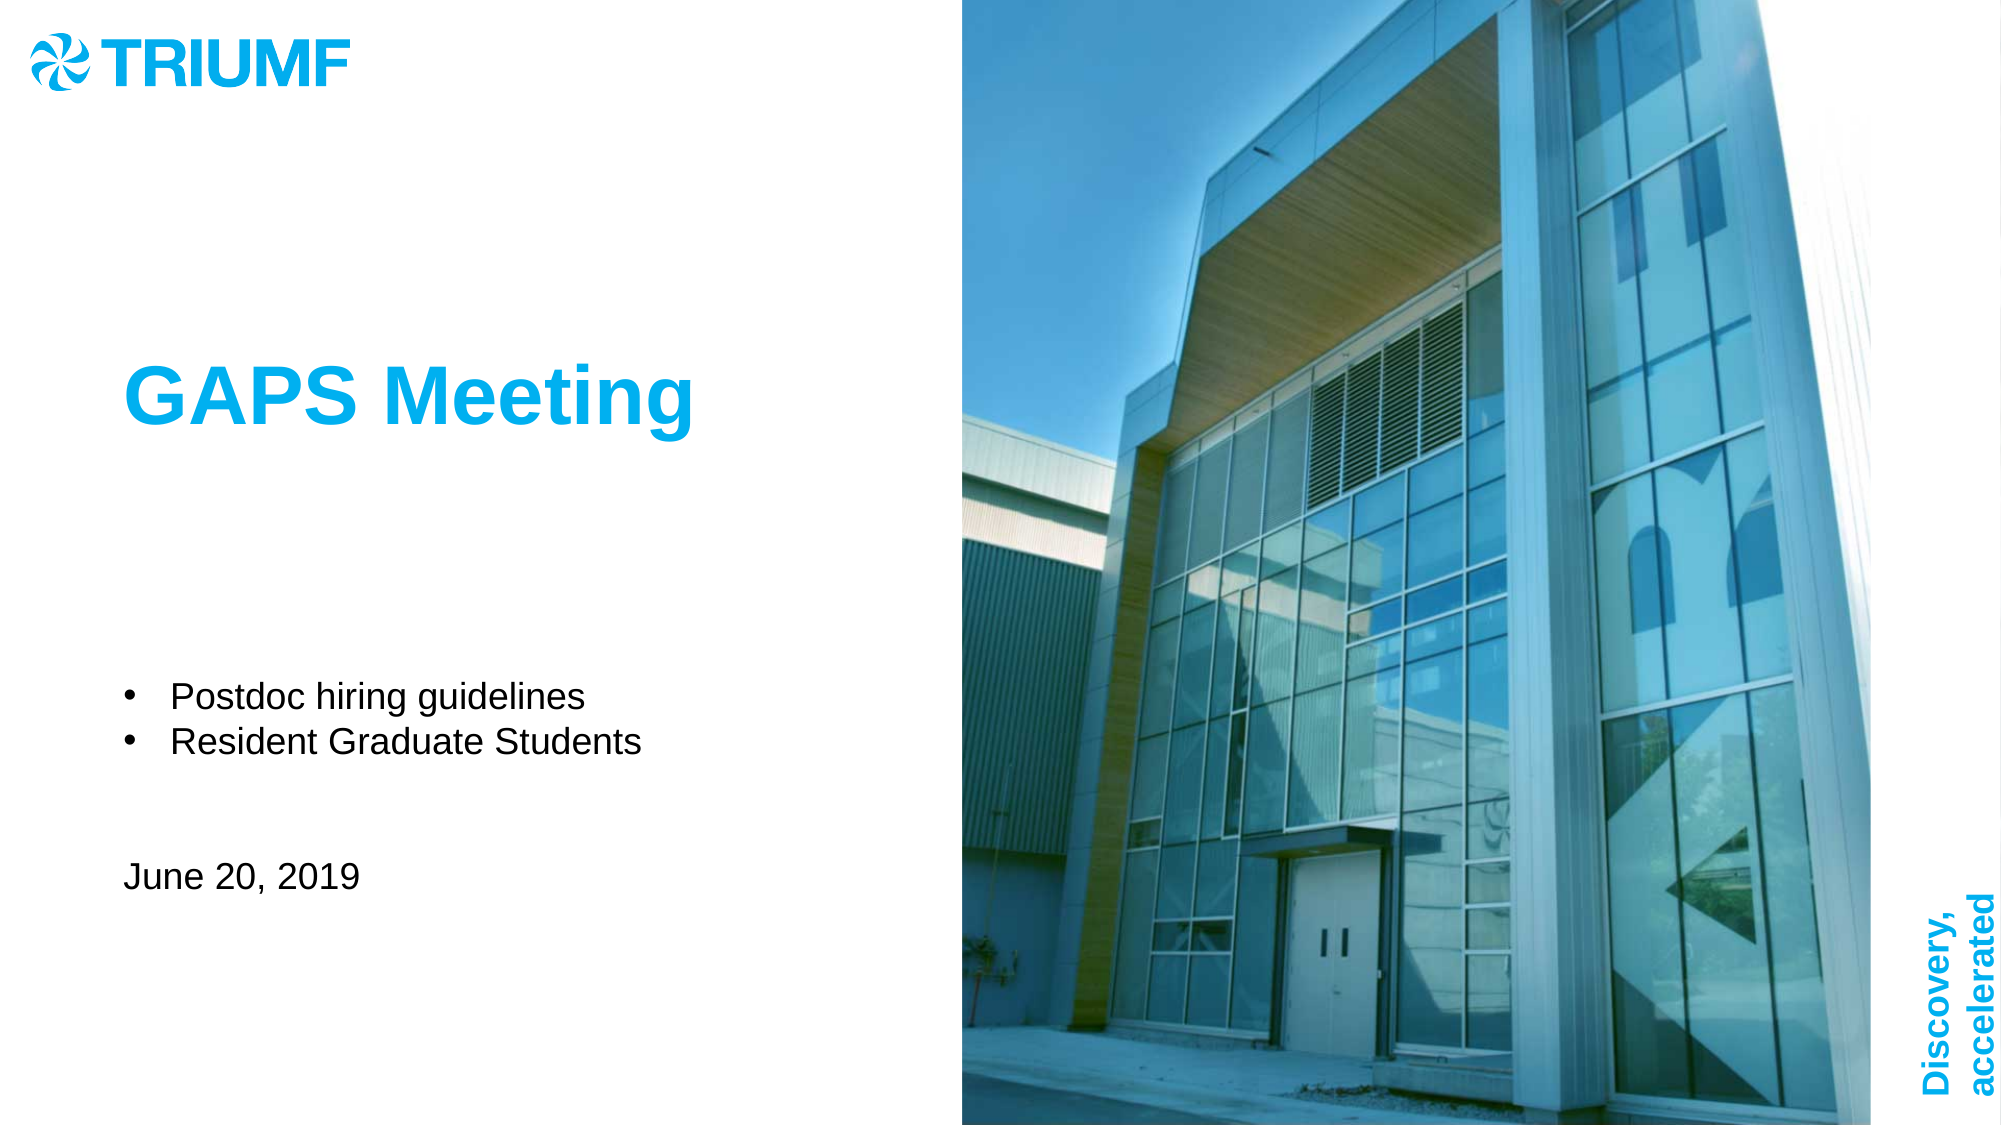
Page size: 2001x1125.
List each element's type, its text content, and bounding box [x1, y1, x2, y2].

title GAPS Meeting [108, 333, 755, 481]
subtitle Postdoc hiring guidelines Resident Graduate Students June 20, 2019 [108, 481, 755, 905]
picture [963, 0, 1870, 1125]
picture [30, 33, 350, 91]
